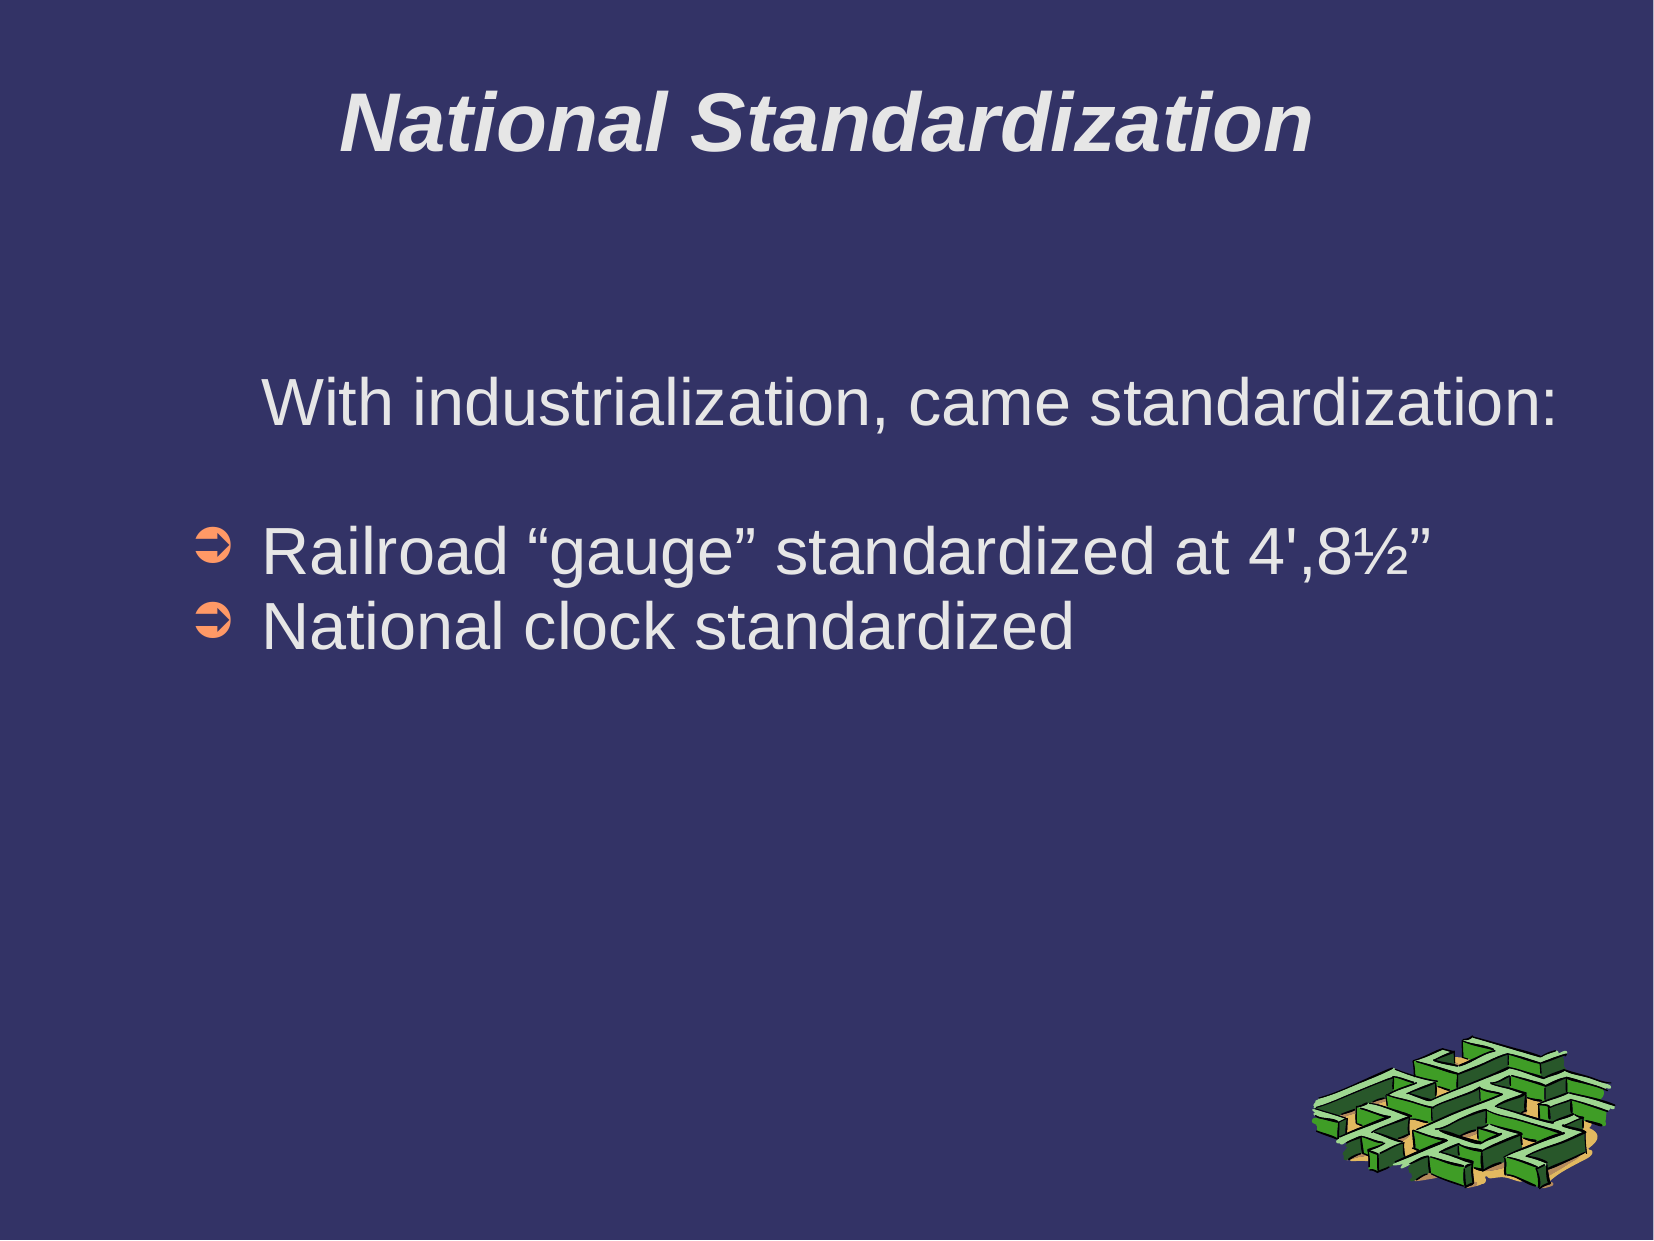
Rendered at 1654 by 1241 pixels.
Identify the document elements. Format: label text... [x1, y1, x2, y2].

title National Standardization [121, 19, 1534, 227]
list With industrialization, came standardization: Railroad “gauge” standardized at 4',8½” National clock standardized [178, 364, 1570, 1147]
